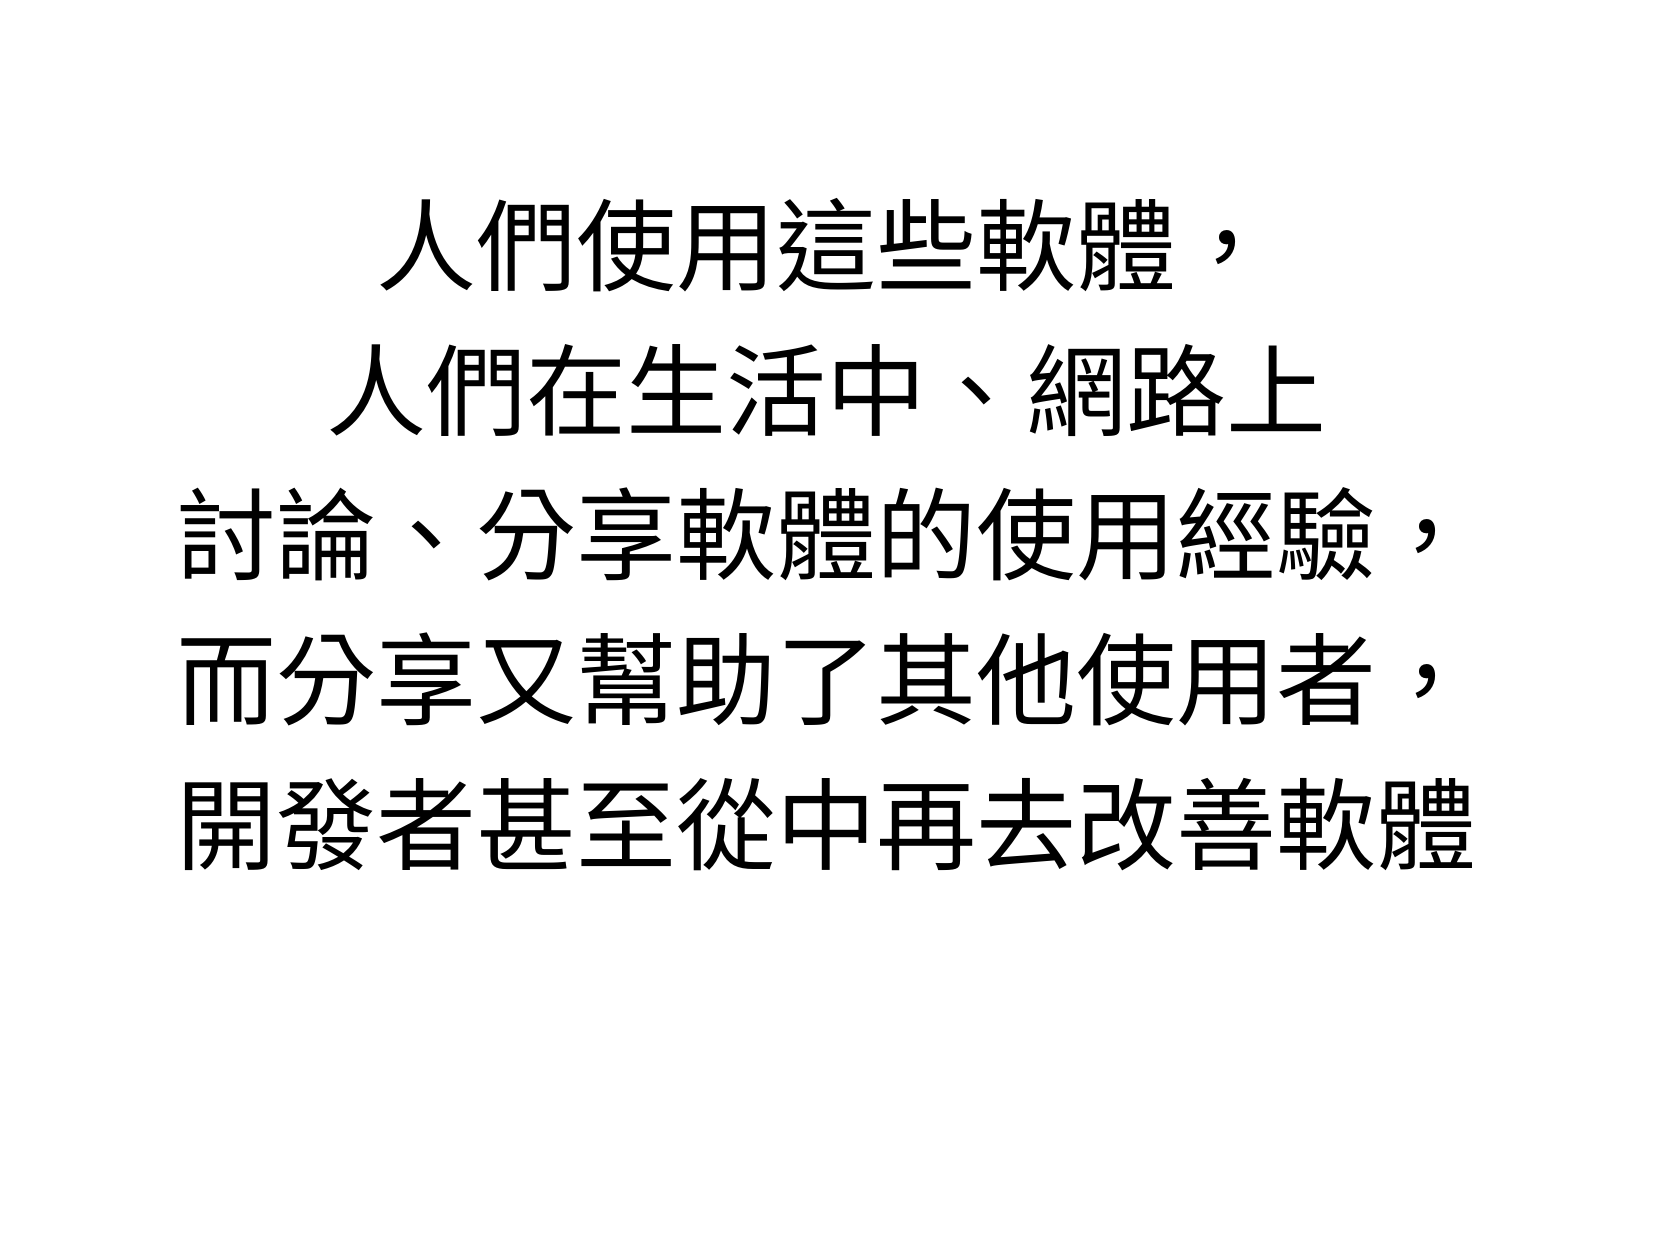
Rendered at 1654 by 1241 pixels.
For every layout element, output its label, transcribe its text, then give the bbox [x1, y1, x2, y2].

subtitle 人們使用這些軟體， 人們在生活中、網路上 討論、分享軟體的使用經驗， 而分享又幫助了其他使用者， 開發者甚至從中再去改善軟體 [82, 49, 1571, 1010]
